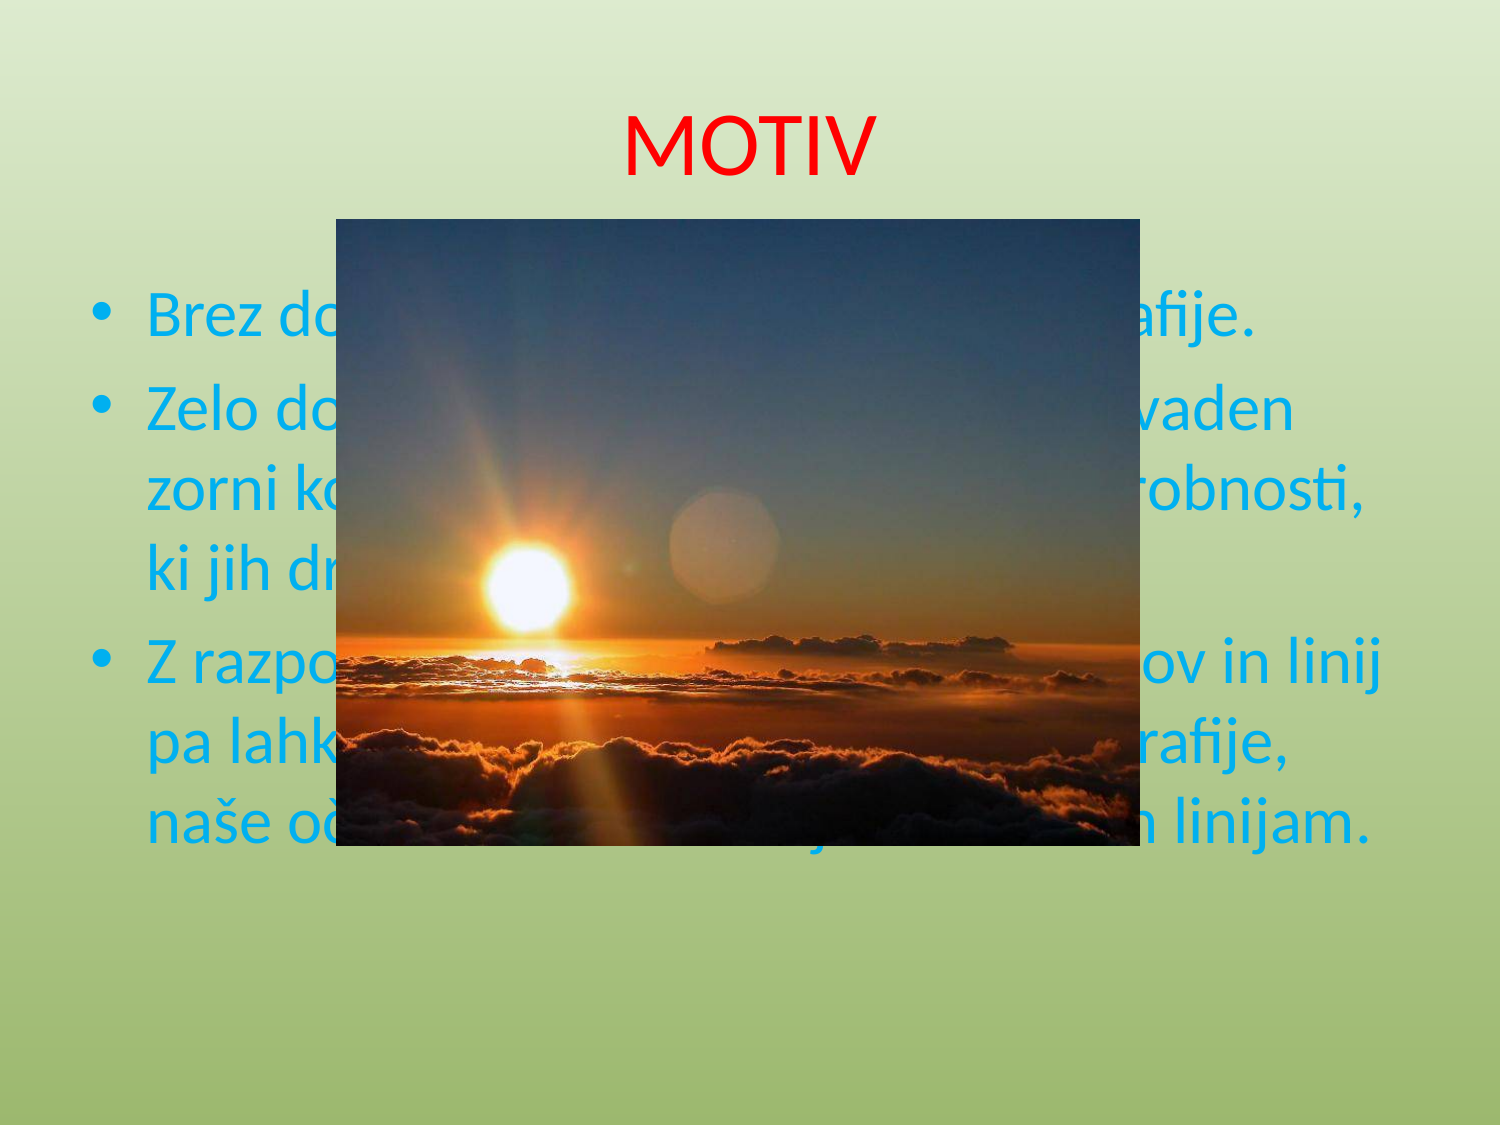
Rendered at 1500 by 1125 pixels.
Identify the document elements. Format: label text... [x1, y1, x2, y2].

title MOTIV [75, 45, 1425, 233]
list Brez dobrega motiva ni dobre fotografije. Zelo dobro je, če npr. izberemo nenavaden zorni kot ali se osredotočimo na podrobnosti, ki jih drugače sploh ne bi opazili. Z razporeditvijo izstopajočih elementov in linij pa lahko določimo smer branja fotografije, naše oči nezavedno sledijo oblikam in linijam. [75, 262, 1425, 1005]
picture [336, 219, 1140, 847]
